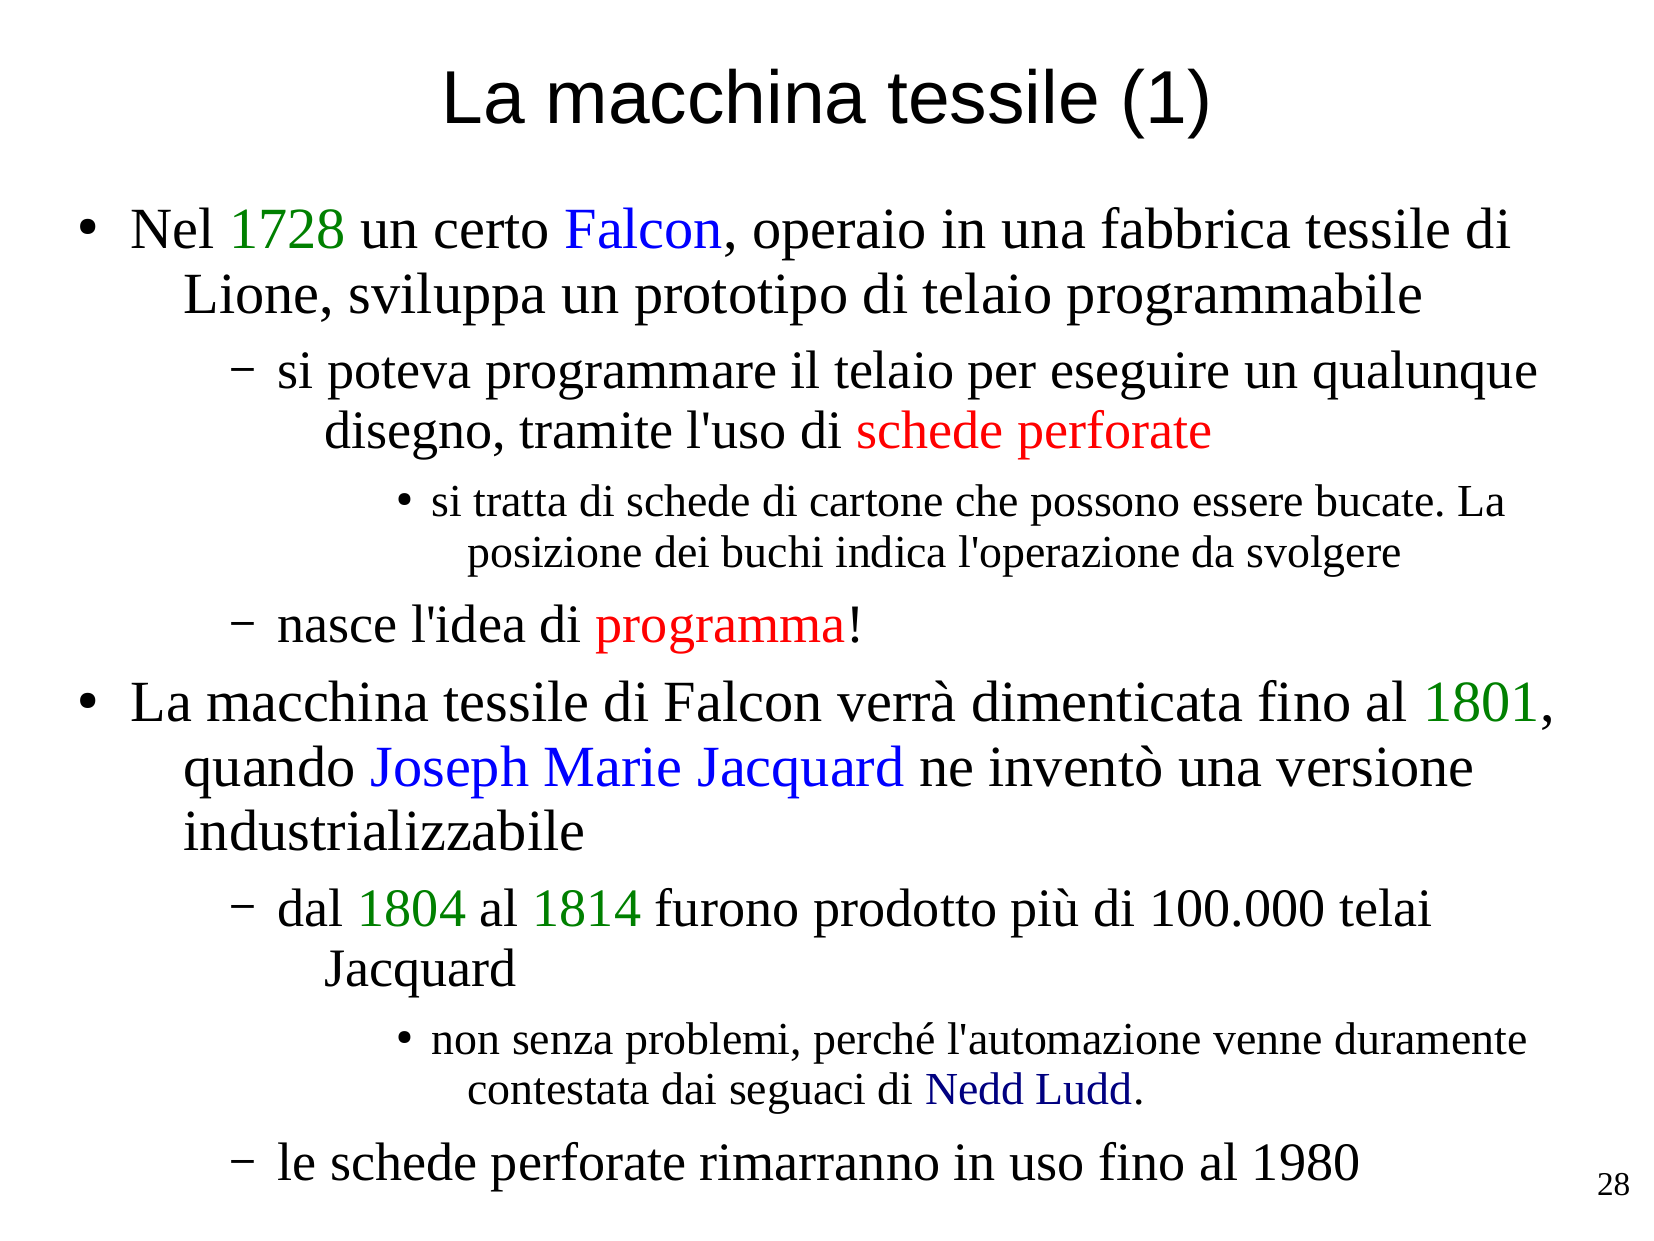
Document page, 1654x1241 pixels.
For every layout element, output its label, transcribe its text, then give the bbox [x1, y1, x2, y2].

list Nel 1728 un certo Falcon, operaio in una fabbrica tessile di Lione, sviluppa un prototipo di telaio programmabile si poteva programmare il telaio per eseguire un qualunque disegno, tramite l'uso di schede perforate si tratta di schede di cartone che possono essere bucate. La posizione dei buchi indica l'operazione da svolgere nasce l'idea di programma! La macchina tessile di Falcon verrà dimenticata fino al 1801, quando Joseph Marie Jacquard ne inventò una versione industrializzabile dal 1804 al 1814 furono prodotto più di 100.000 telai Jacquard non senza problemi, perché l'automazione venne duramente contestata dai seguaci di Nedd Ludd. le schede perforate rimarranno in uso fino al 1980 [42, 196, 1612, 1187]
title La macchina tessile (1) [37, 30, 1617, 166]
